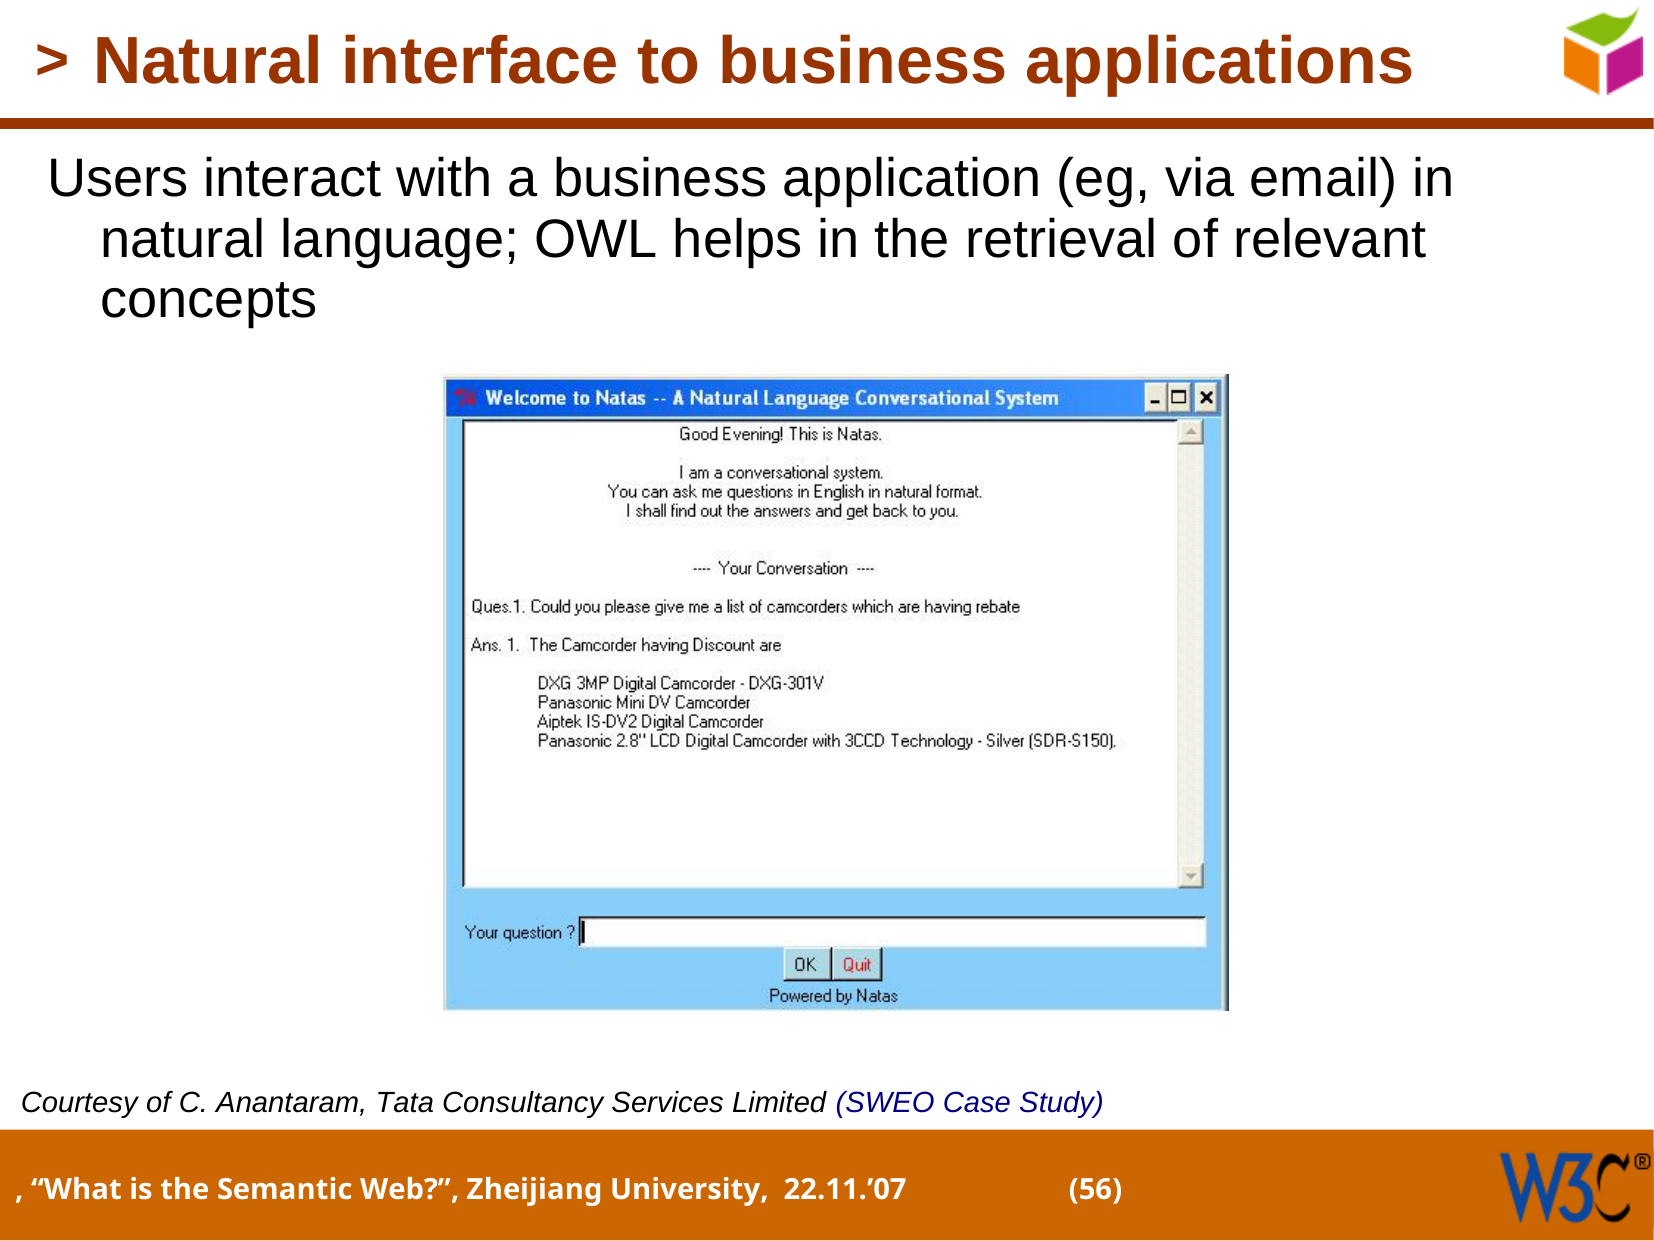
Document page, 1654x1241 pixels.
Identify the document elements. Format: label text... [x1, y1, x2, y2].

picture [1564, 5, 1643, 95]
title Natural interface to business applications [93, 0, 1493, 119]
text_box Courtesy of C. Anantaram, Tata Consultancy Services Limited (SWEO Case Study) [6, 1080, 1120, 1129]
picture [442, 374, 1229, 1011]
list Users interact with a business application (eg, via email) in natural language; OWL helps in the retrieval of relevant concepts [29, 147, 1624, 1119]
picture [1495, 1149, 1654, 1228]
